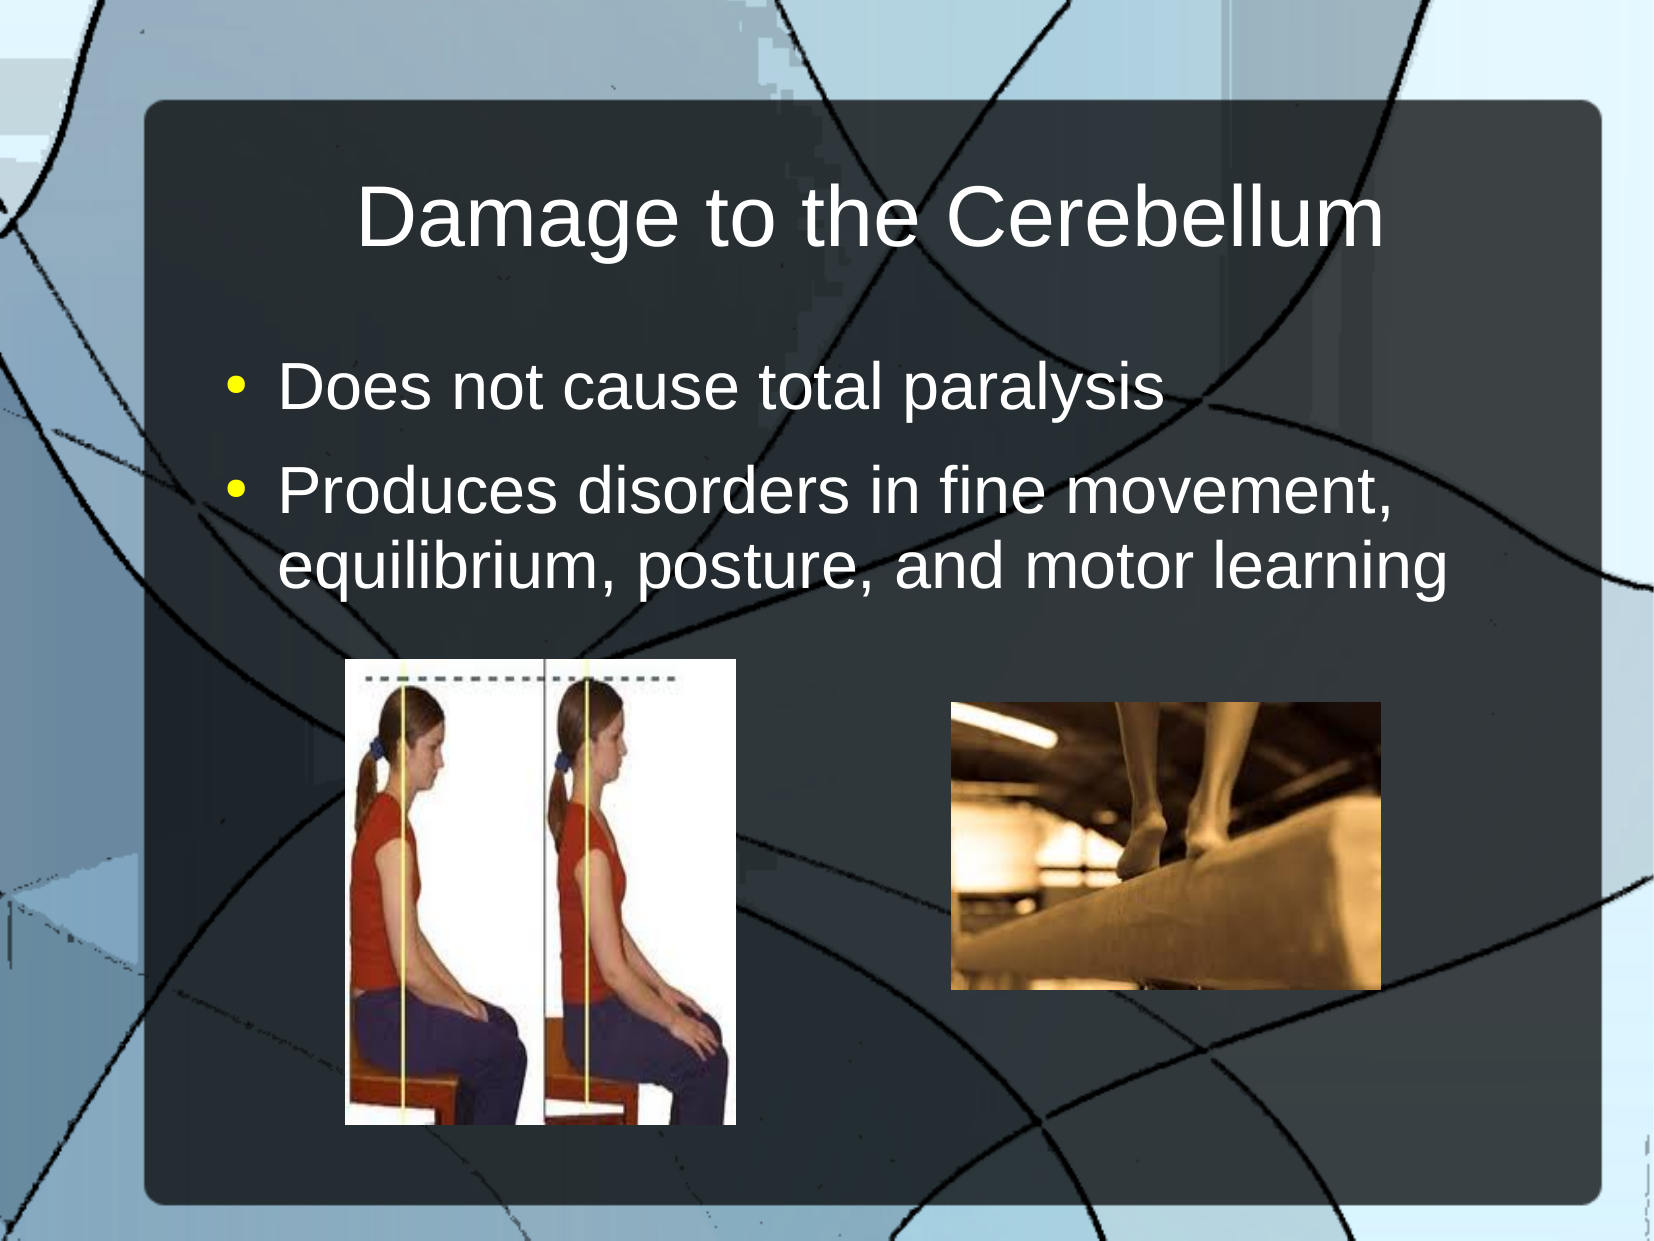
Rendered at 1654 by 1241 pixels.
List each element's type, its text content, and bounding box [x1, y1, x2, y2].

list Does not cause total paralysis Produces disorders in fine movement, equilibrium, posture, and motor learning [206, 349, 1571, 1034]
picture [0, 0, 1654, 1241]
title Damage to the Cerebellum [159, 108, 1583, 325]
